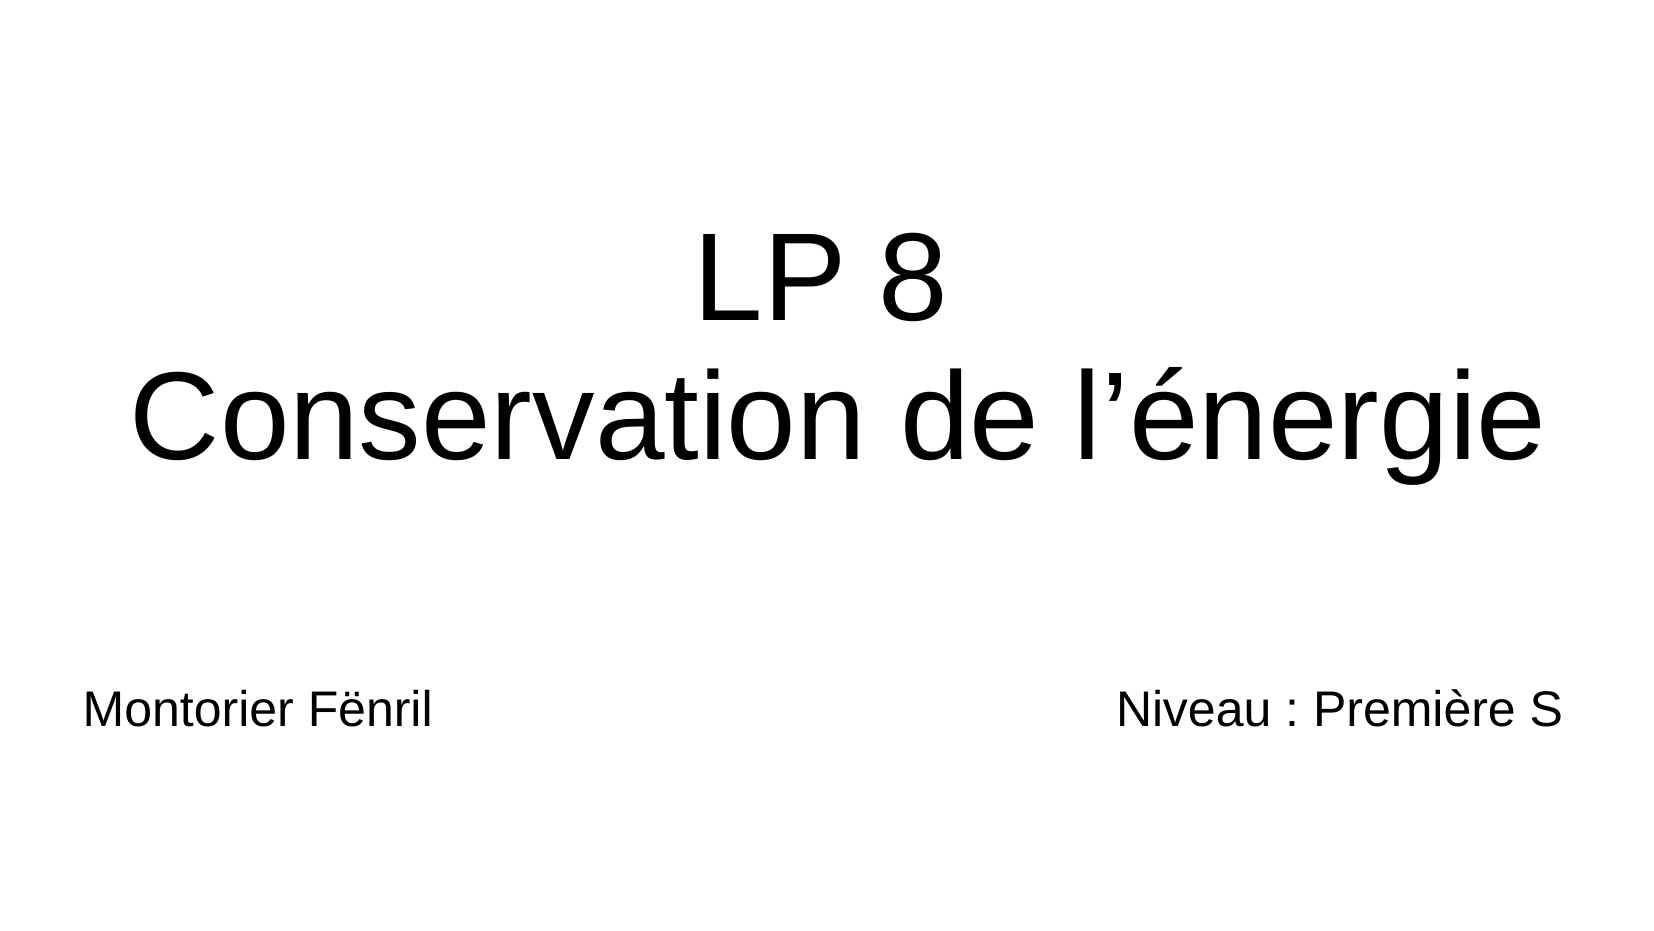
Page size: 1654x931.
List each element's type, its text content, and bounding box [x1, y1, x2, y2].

subtitle Montorier Fënril Niveau : Première S [82, 661, 1571, 758]
title LP 8 Conservation de l’énergie [94, 206, 1583, 487]
